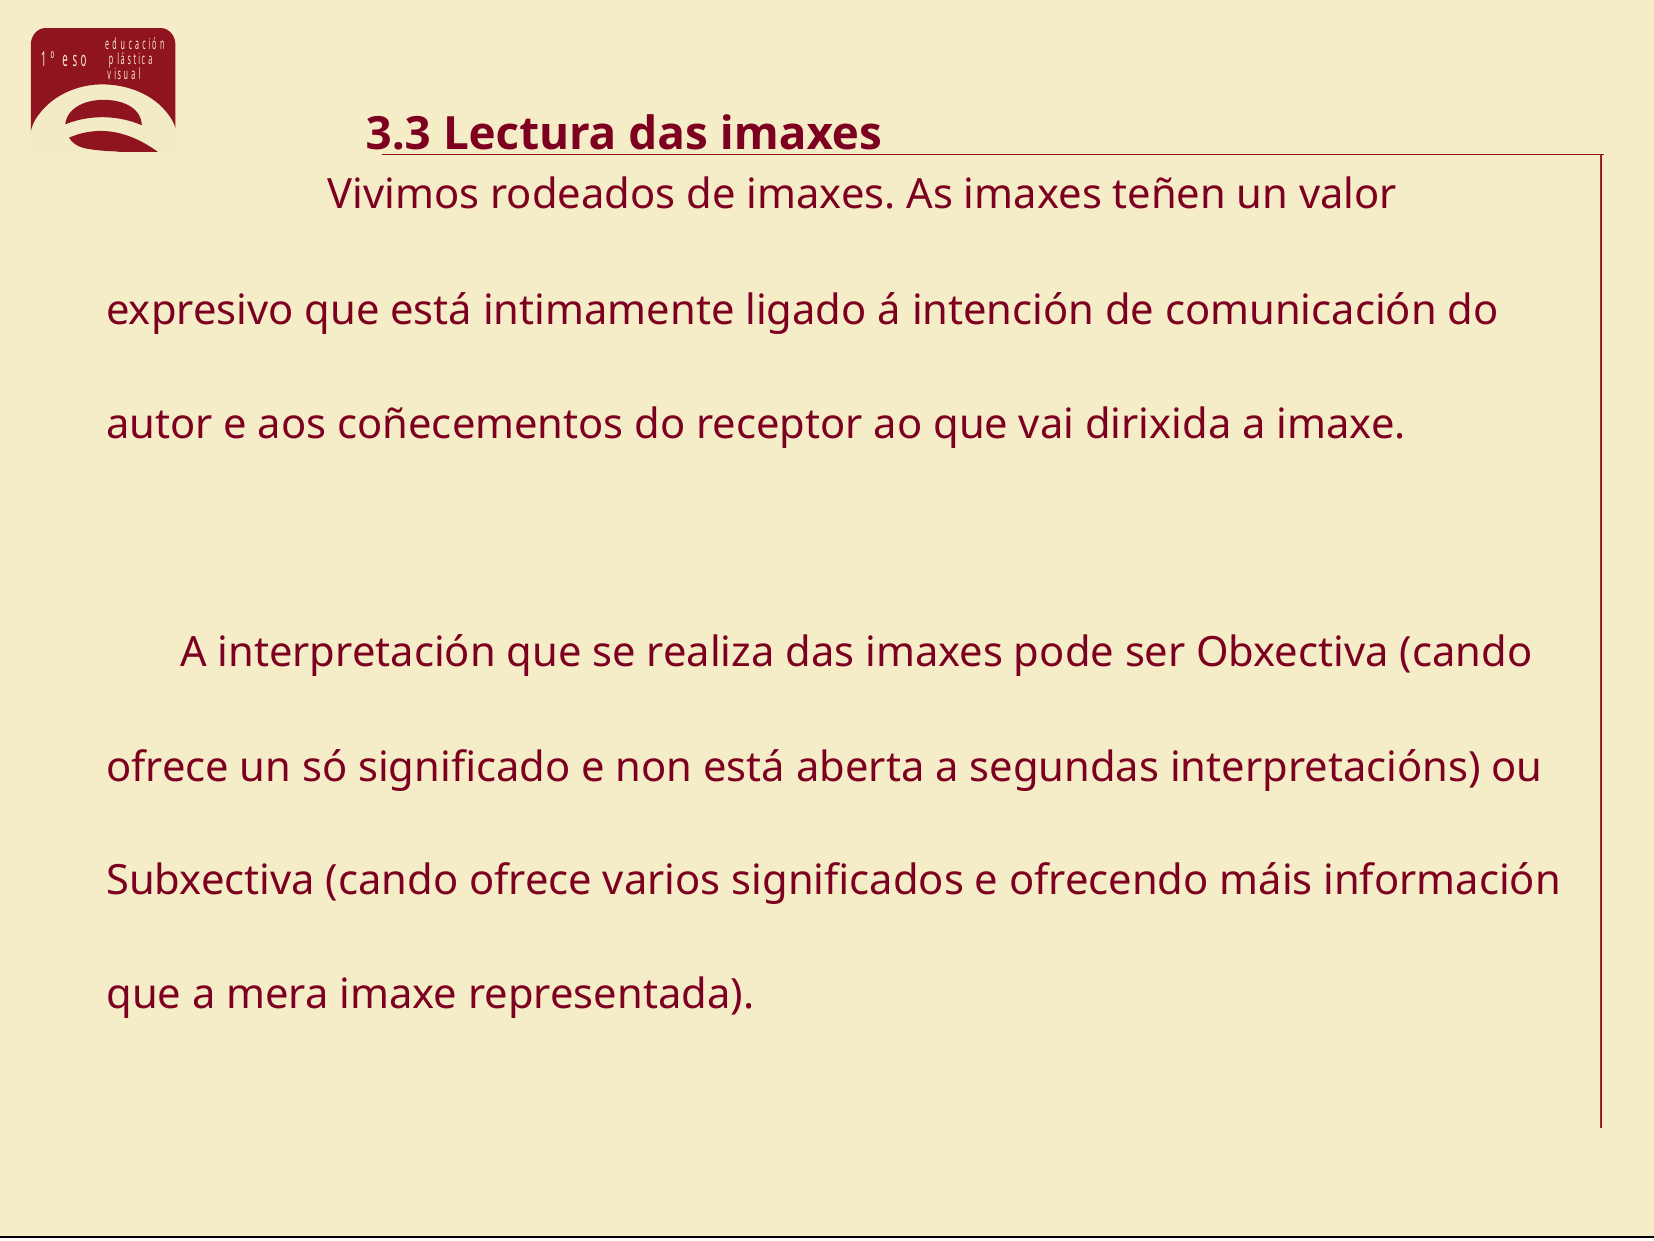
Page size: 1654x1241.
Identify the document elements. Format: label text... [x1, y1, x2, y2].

title Vivimos rodeados de imaxes. As imaxes teñen un valor expresivo que está intimamente ligado á intención de comunicación do autor e aos coñecementos do receptor ao que vai dirixida a imaxe. A interpretación que se realiza das imaxes pode ser Obxectiva (cando ofrece un só significado e non está aberta a segundas interpretacións) ou Subxectiva (cando ofrece varios significados e ofrecendo máis información que a mera imaxe representada). [106, 160, 1583, 1004]
title 3.3 Lectura das imaxes [265, 59, 1447, 134]
picture [0, 0, 1654, 1241]
subtitle [82, 290, 1571, 1109]
